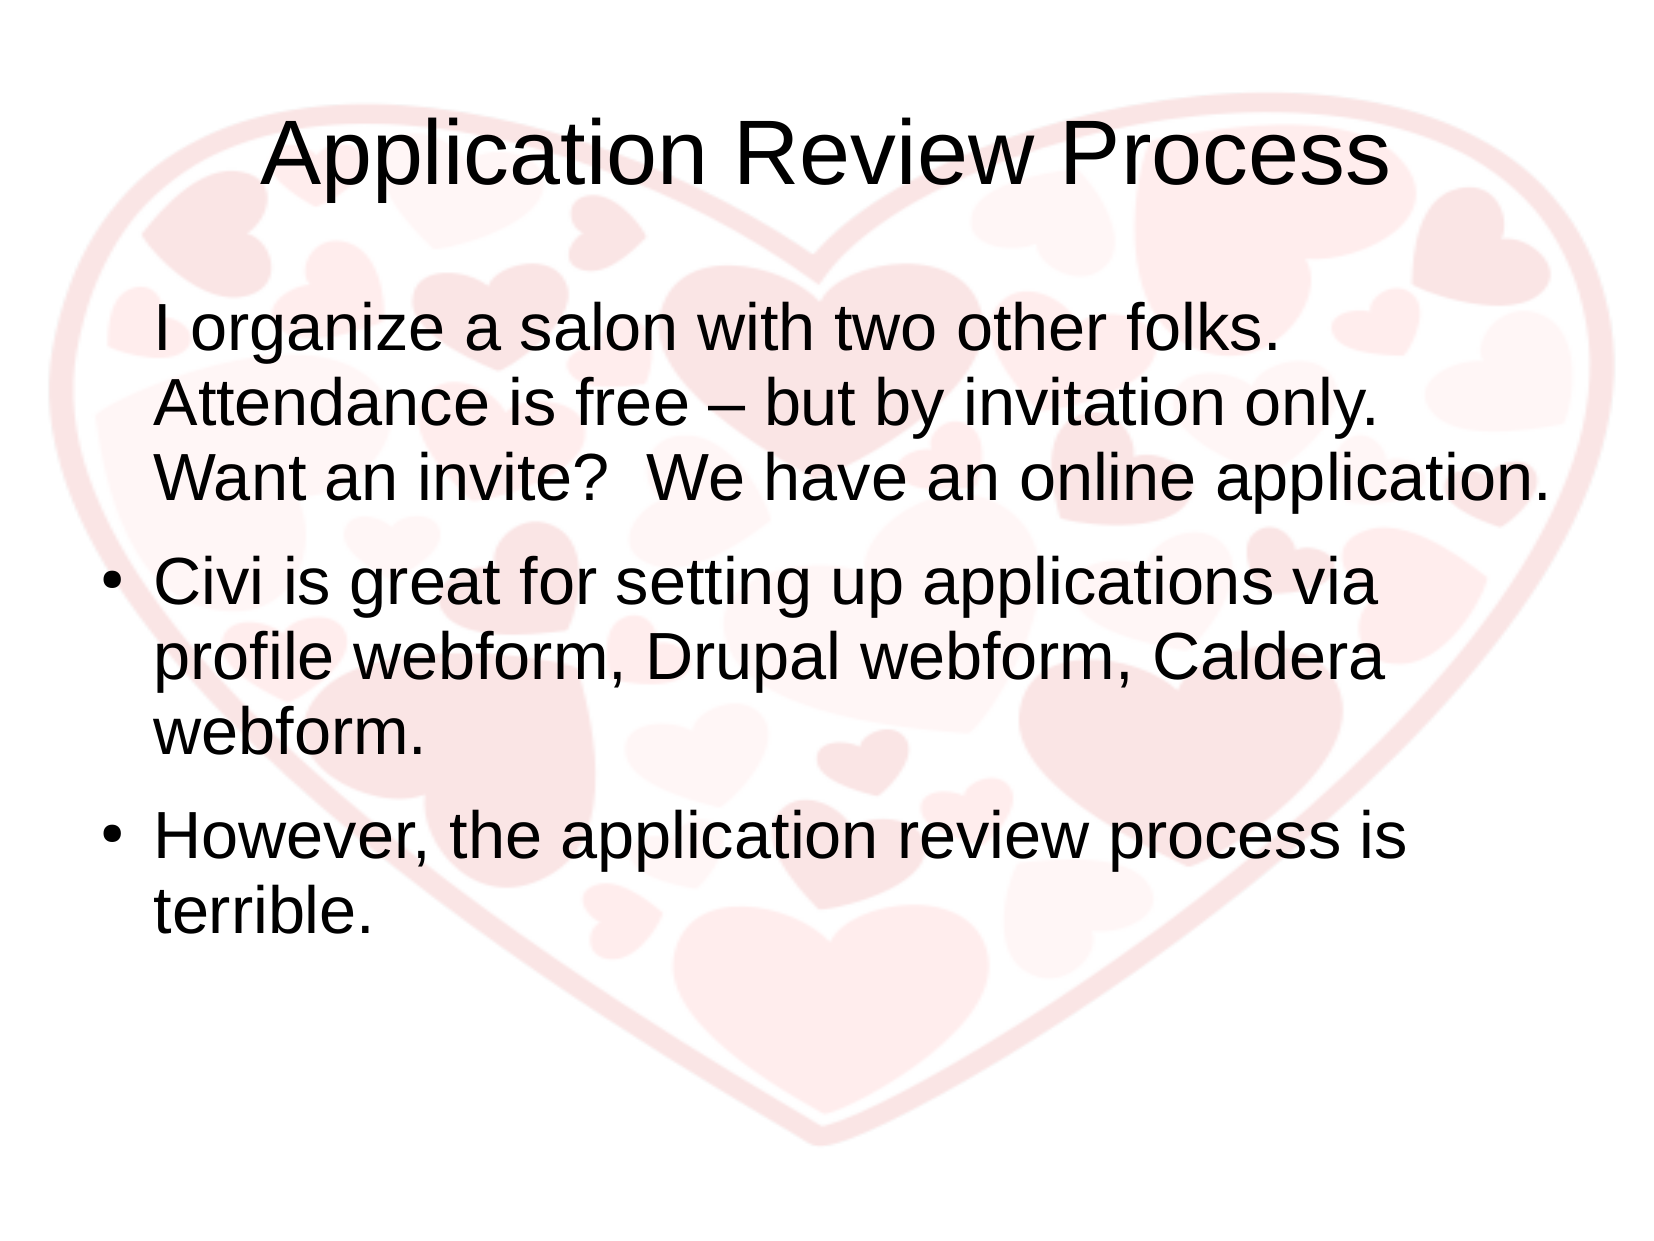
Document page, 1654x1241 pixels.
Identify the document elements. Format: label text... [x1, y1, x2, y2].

title Application Review Process [82, 49, 1571, 257]
list I organize a salon with two other folks. Attendance is free – but by invitation only. Want an invite? We have an online application. Civi is great for setting up applications via profile webform, Drupal webform, Caldera webform. However, the application review process is terrible. [82, 290, 1571, 1010]
